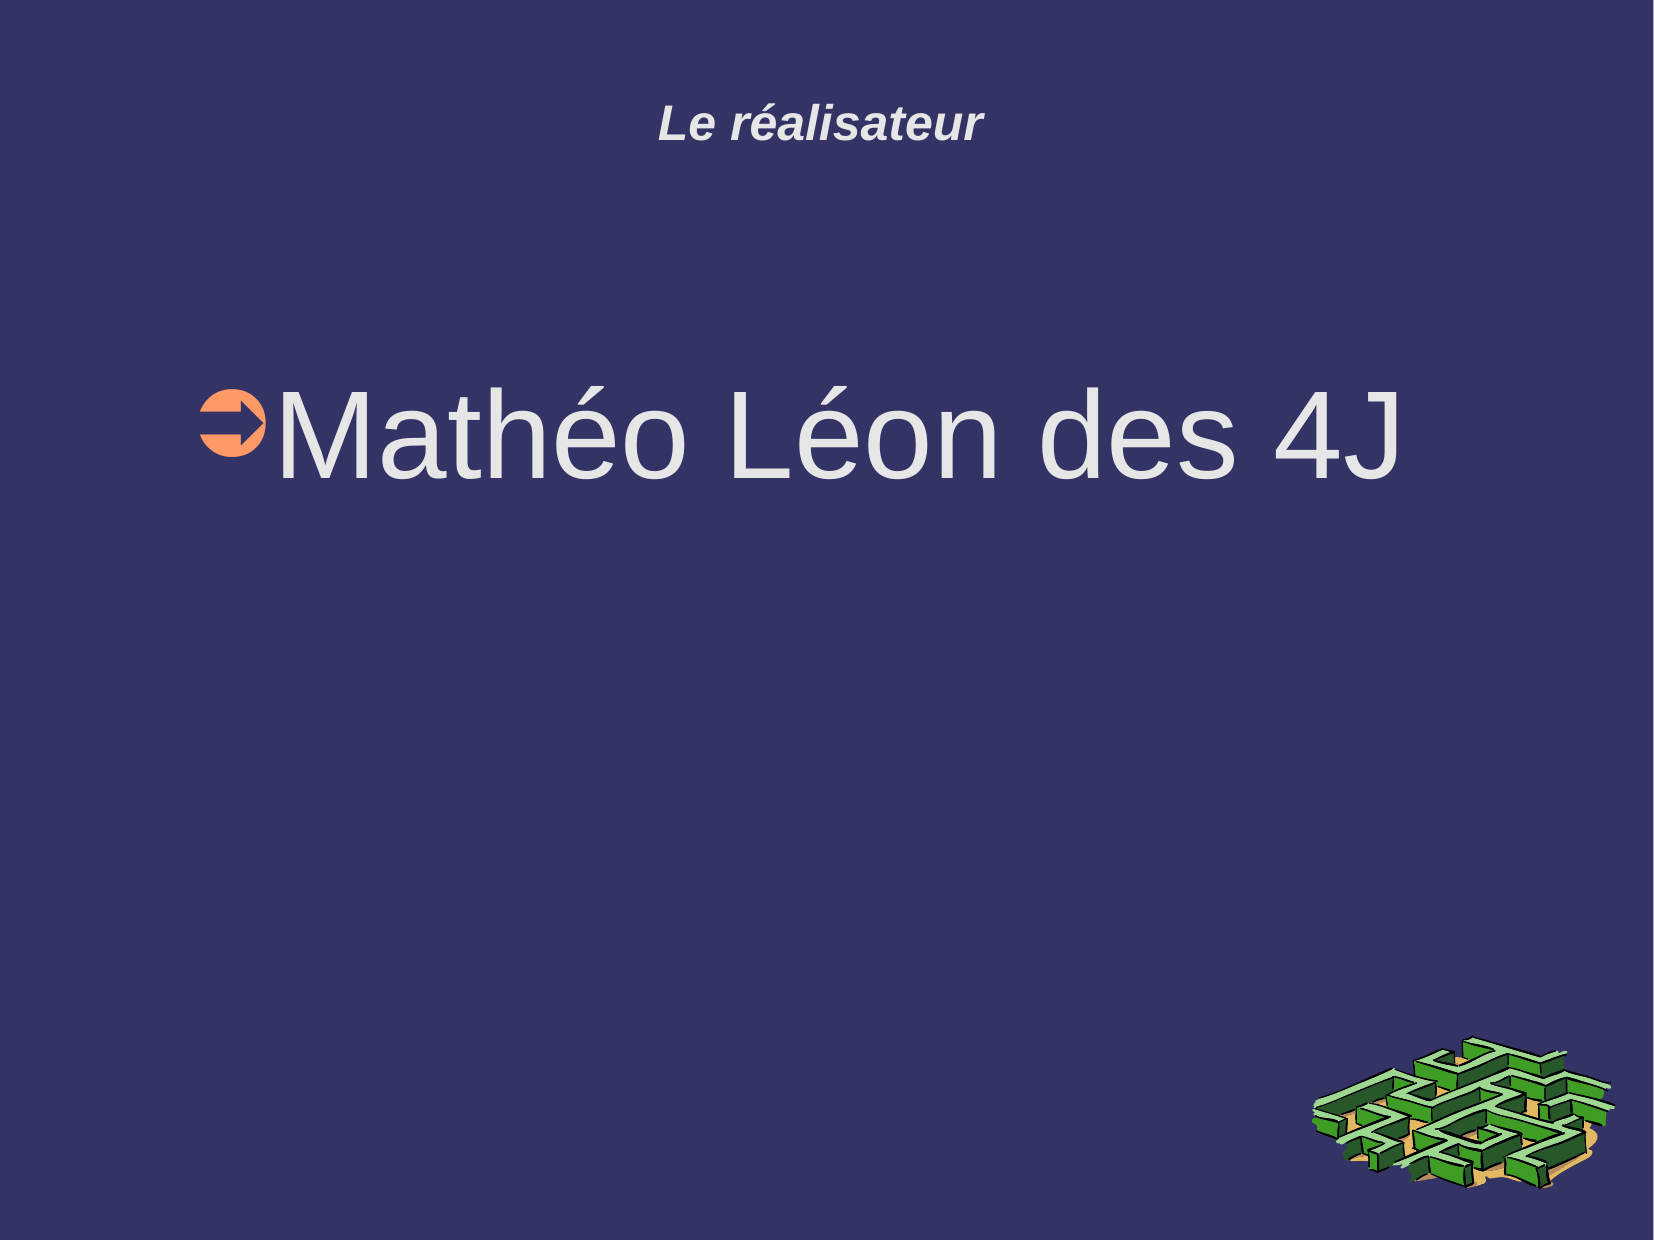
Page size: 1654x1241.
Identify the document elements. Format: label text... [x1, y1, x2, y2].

list Mathéo Léon des 4J [178, 364, 1570, 1147]
title Le réalisateur [121, 19, 1534, 227]
